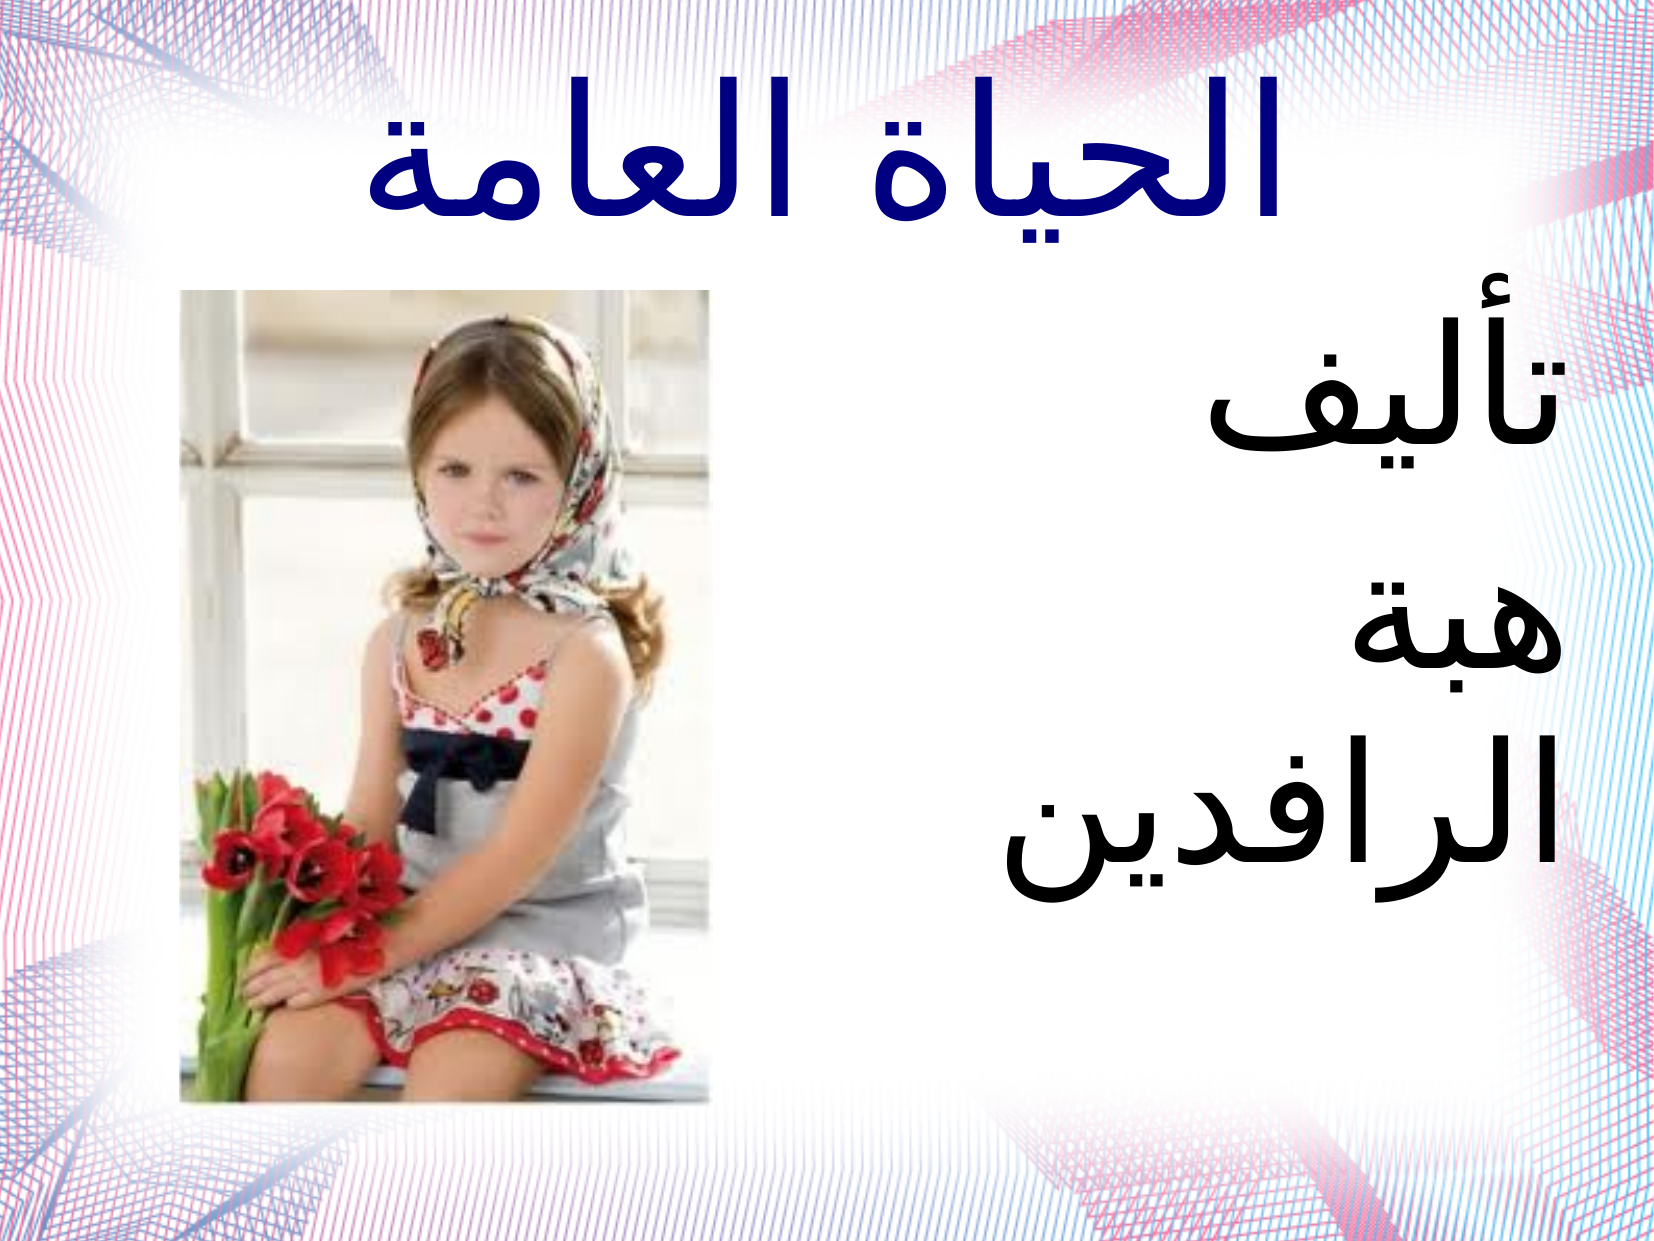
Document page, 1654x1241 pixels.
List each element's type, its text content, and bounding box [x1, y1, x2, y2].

title الحياة العامة [82, 11, 1571, 295]
list تأليف هبة الرافدين [845, 290, 1572, 1109]
picture [0, 0, 1654, 1241]
